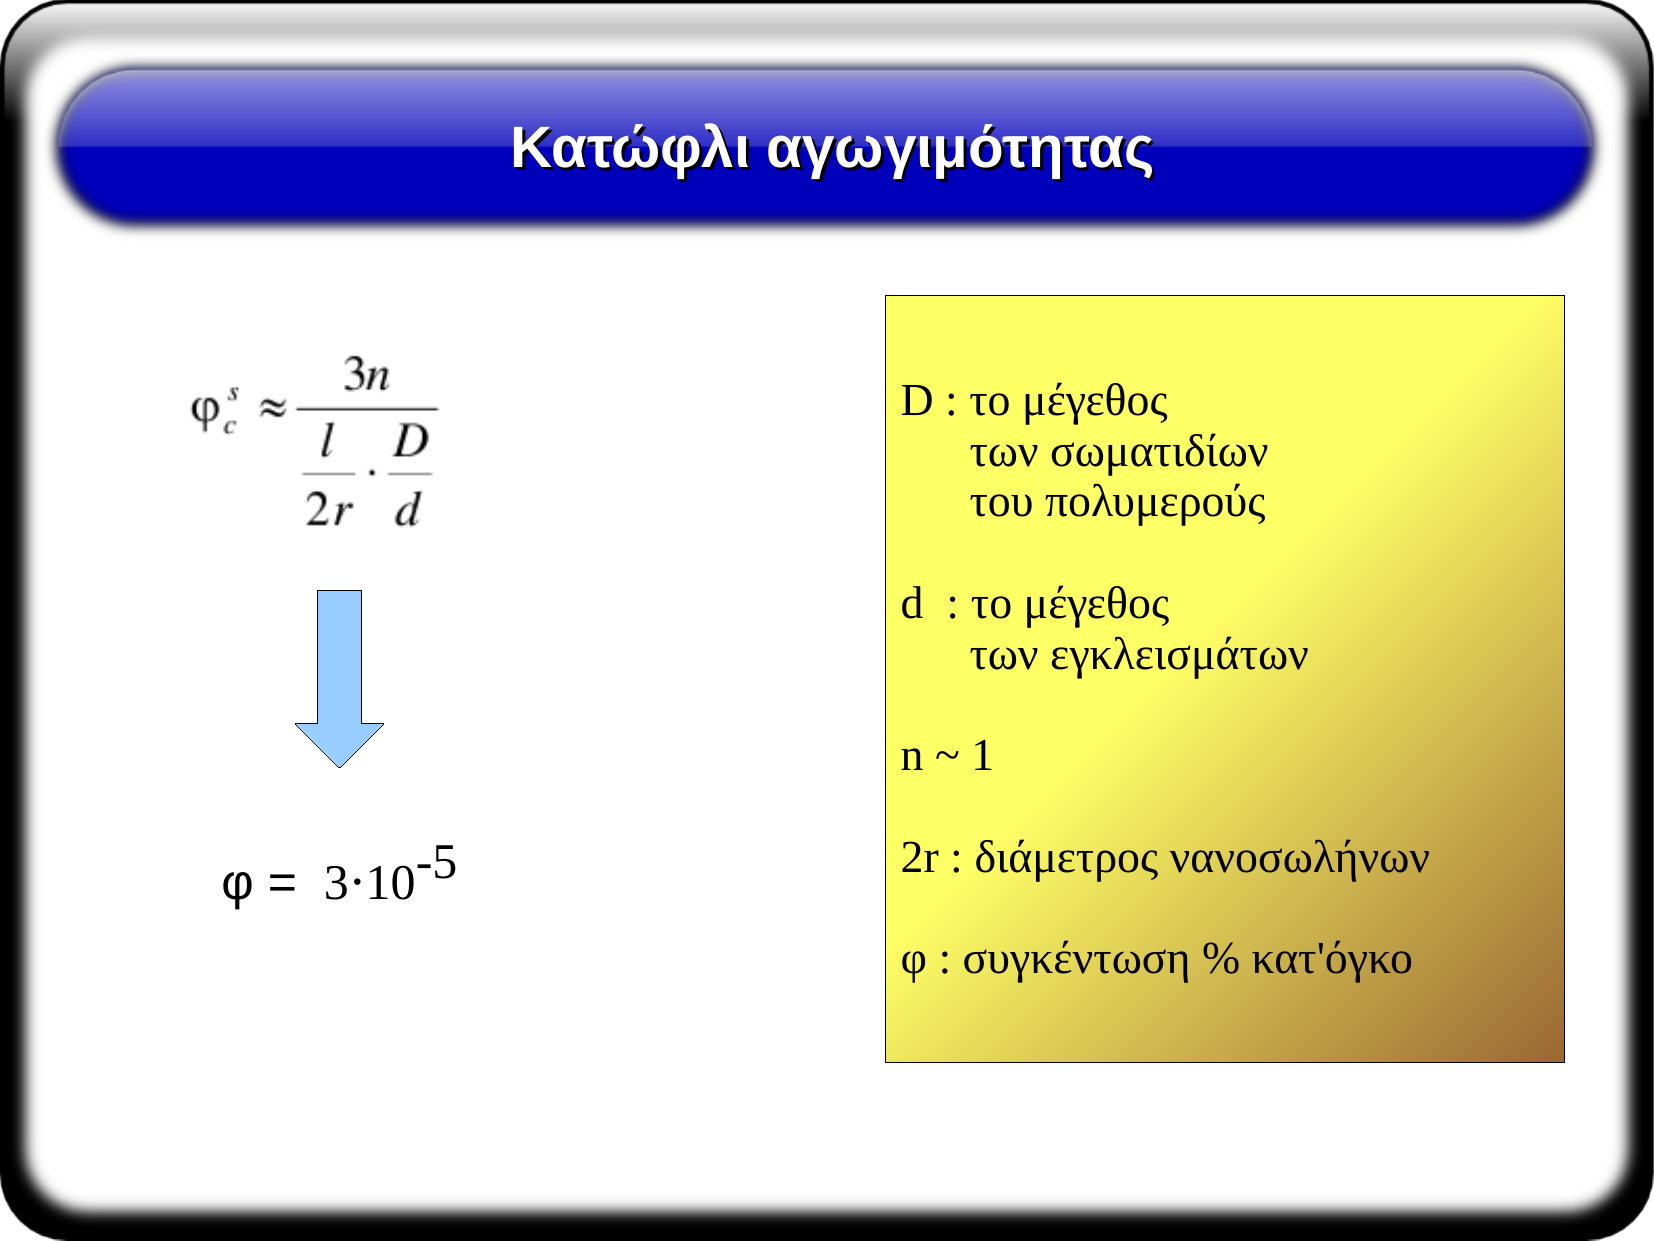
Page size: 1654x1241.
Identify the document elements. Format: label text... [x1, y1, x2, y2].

title Κατώφλι αγωγιμότητας [88, 59, 1577, 237]
text_box [295, 590, 384, 768]
text_box φ = 3⋅10-5 [206, 826, 473, 918]
text_box D : το μέγεθος των σωματιδίων του πολυμερούς d : το μέγεθος των εγκλεισμάτων n ~ 1 2r : διάμετρος νανοσωλήνων φ : συγκέντωση % κατ'όγκο [885, 295, 1565, 1063]
picture [0, 0, 1654, 1241]
